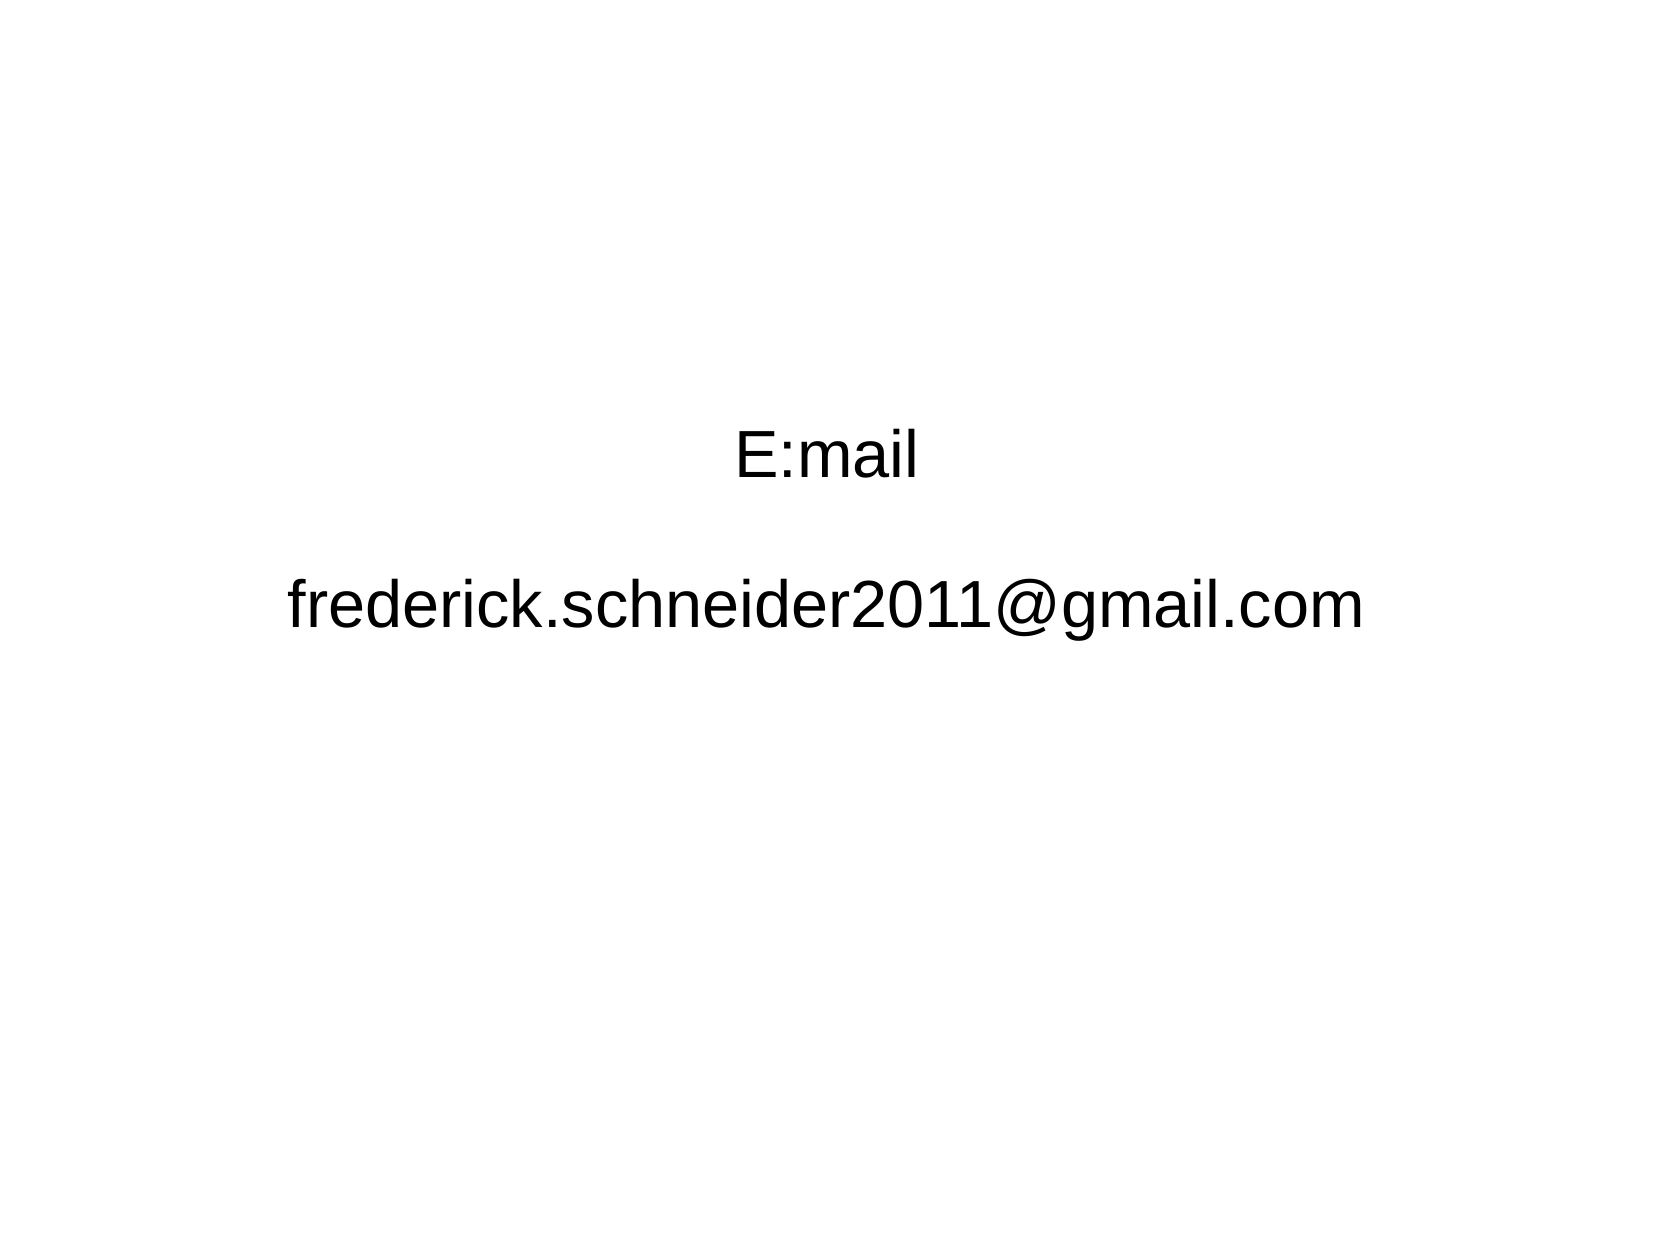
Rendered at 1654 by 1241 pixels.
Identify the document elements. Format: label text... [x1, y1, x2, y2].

subtitle E:mail frederick.schneider2011@gmail.com [82, 49, 1571, 1010]
